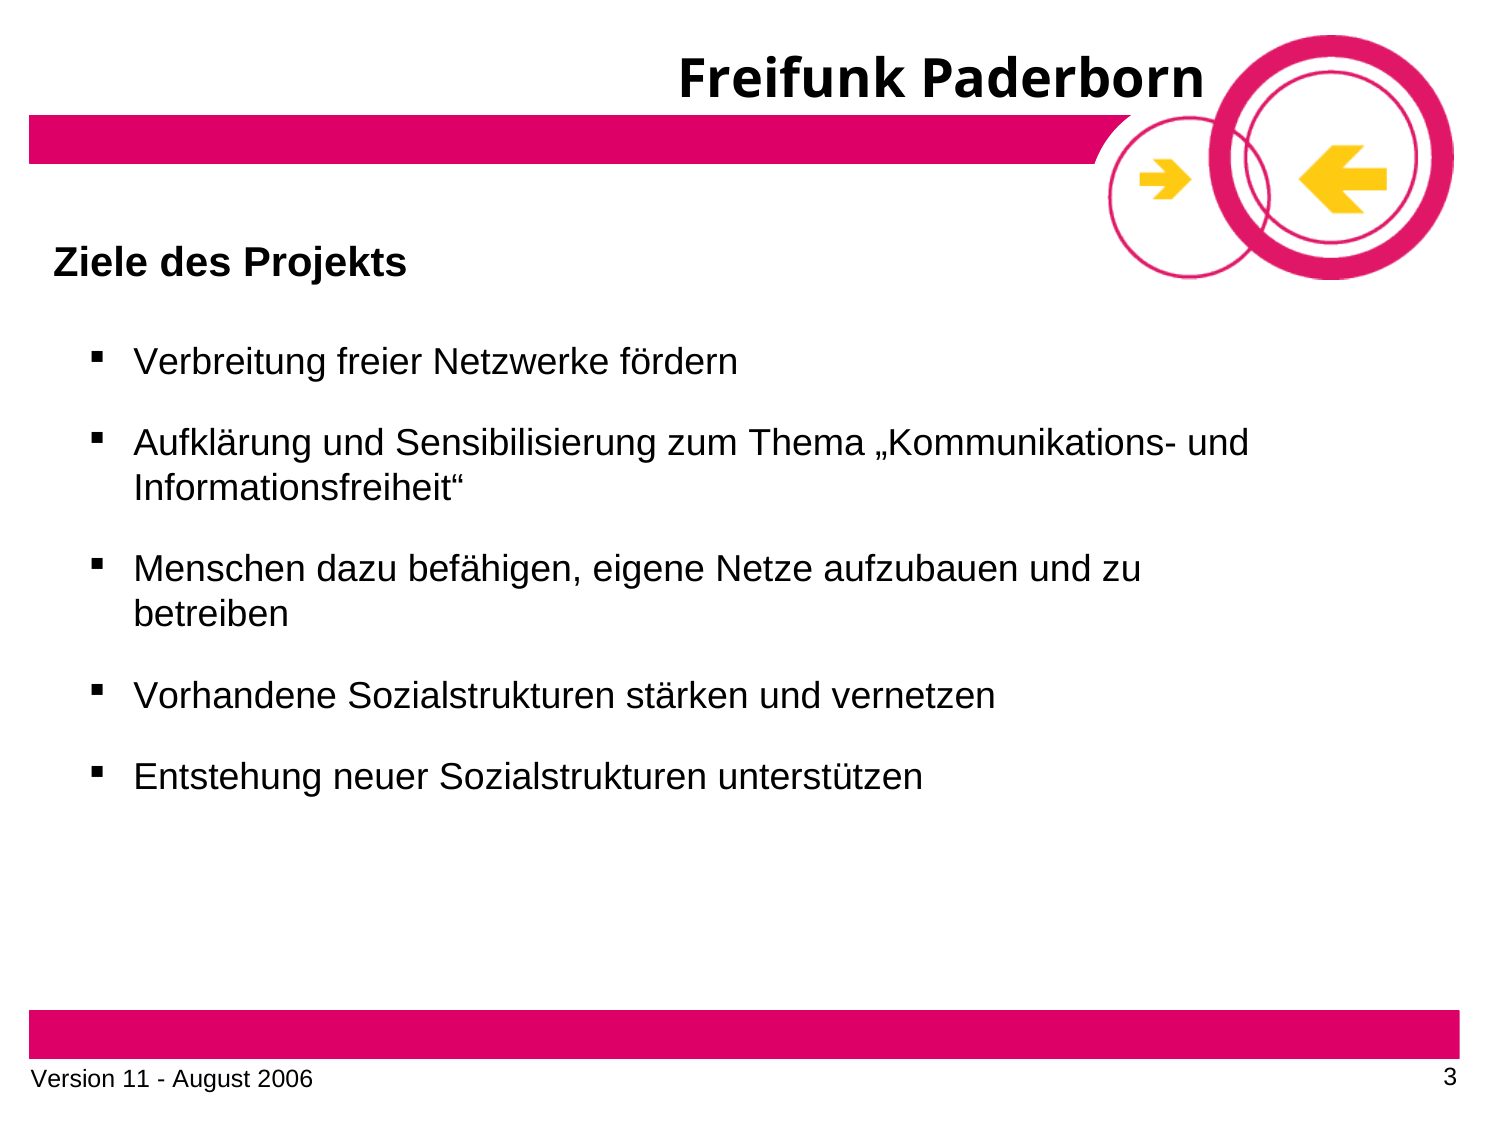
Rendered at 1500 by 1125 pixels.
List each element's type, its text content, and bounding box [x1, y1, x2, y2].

text_box Ziele des Projekts [53, 235, 1046, 396]
picture [1107, 35, 1454, 280]
text_box Verbreitung freier Netzwerke fördern Aufklärung und Sensibilisierung zum Thema „Kommunikations- und Informationsfreiheit“ Menschen dazu befähigen, eigene Netze aufzubauen und zu betreiben Vorhandene Sozialstrukturen stärken und vernetzen Entstehung neuer Sozialstrukturen unterstützen [59, 337, 1288, 976]
